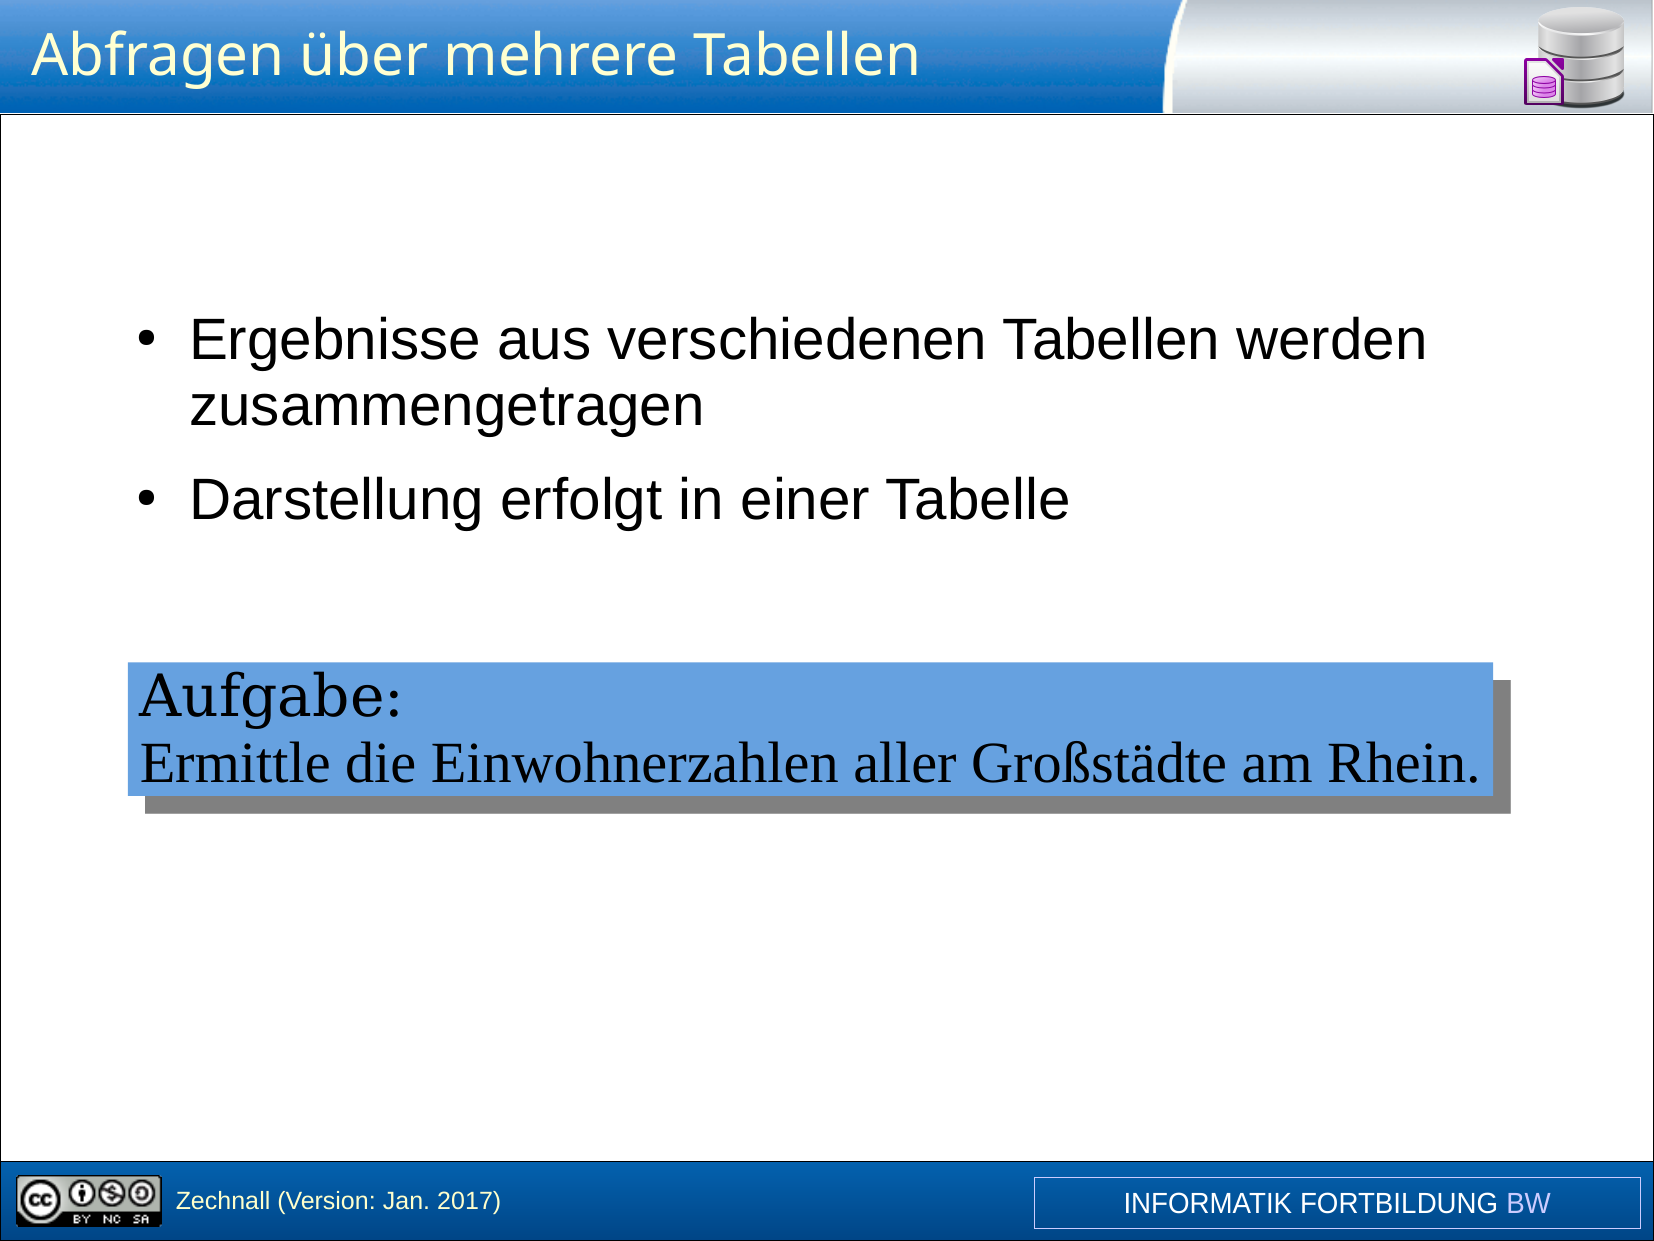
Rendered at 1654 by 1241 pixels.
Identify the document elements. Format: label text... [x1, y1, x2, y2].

picture [0, 0, 1654, 113]
title Abfragen über mehrere Tabellen [31, 14, 1151, 92]
list Ergebnisse aus verschiedenen Tabellen werden zusammengetragen Darstellung erfolgt in einer Tabelle [118, 307, 1563, 1162]
picture [16, 1175, 162, 1227]
text_box Aufgabe: Ermittle die Einwohnerzahlen aller Großstädte am Rhein. [127, 662, 1493, 796]
